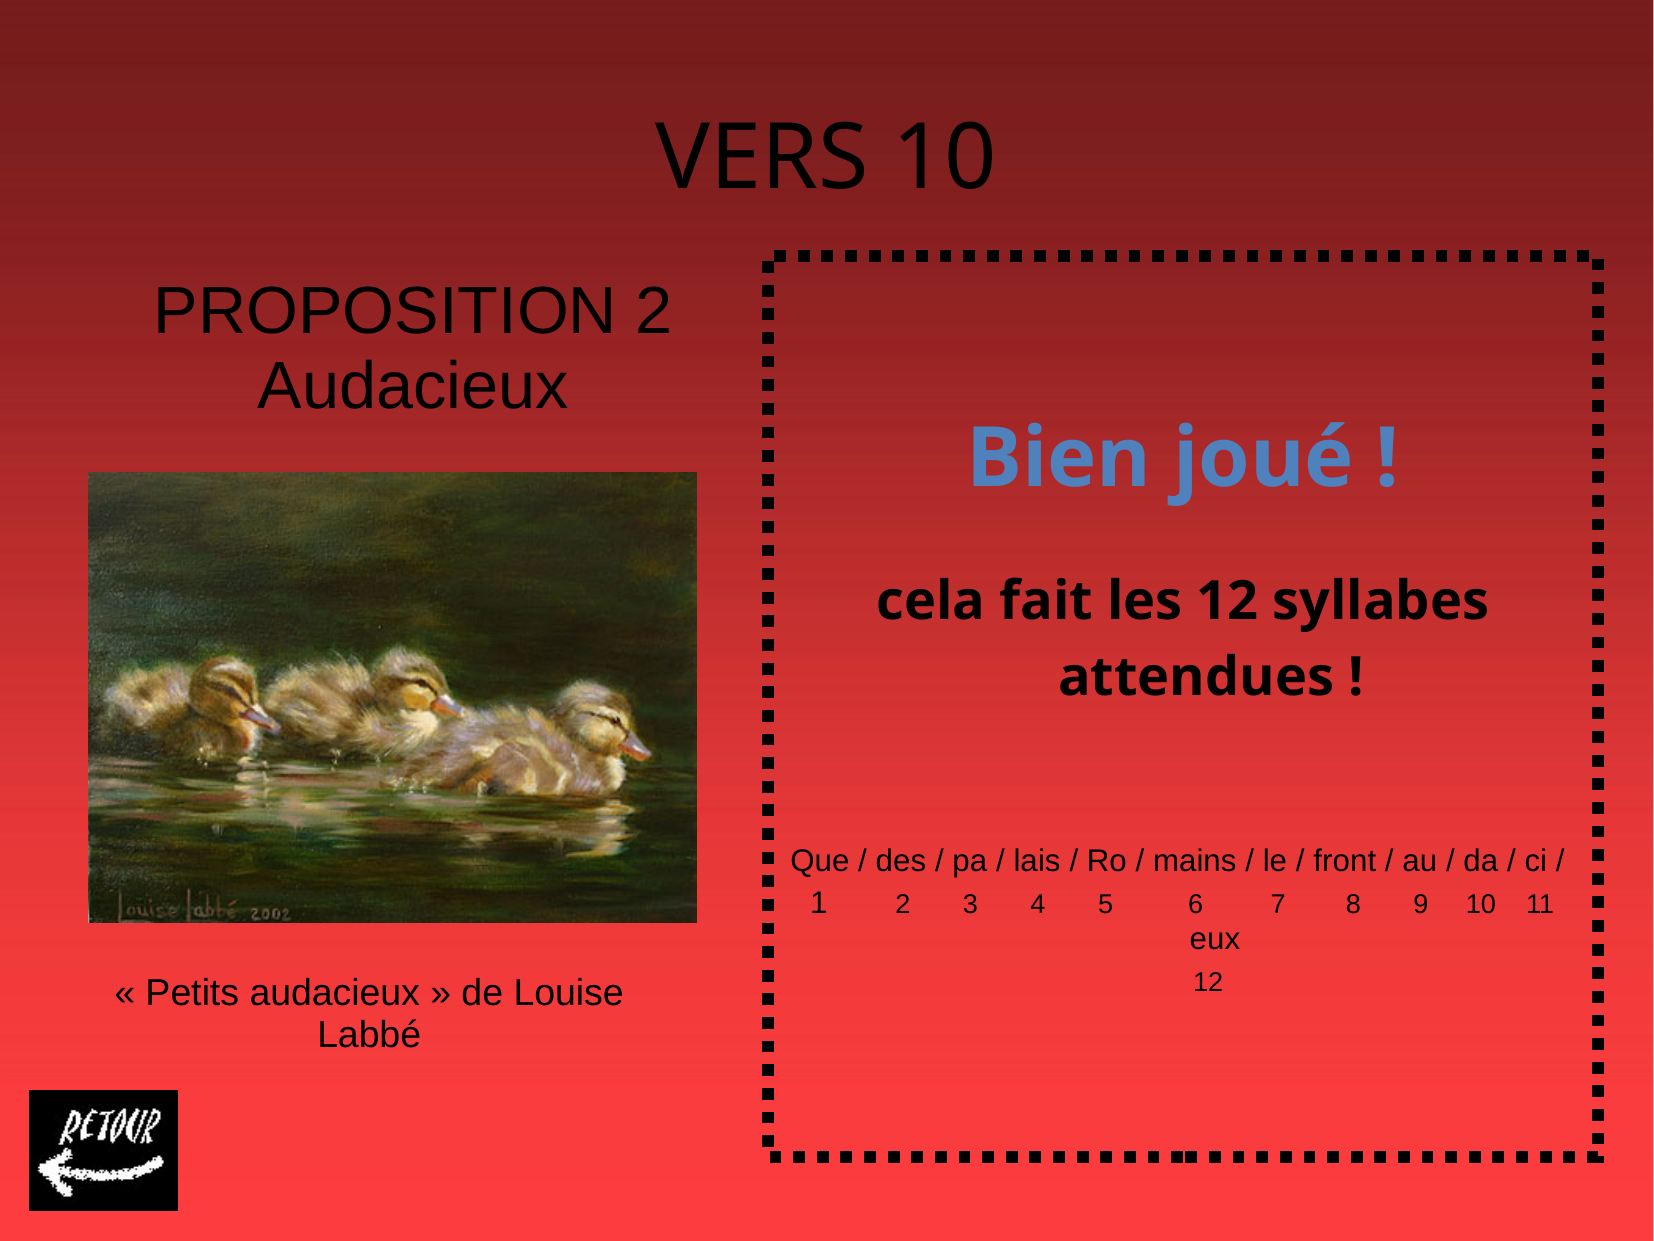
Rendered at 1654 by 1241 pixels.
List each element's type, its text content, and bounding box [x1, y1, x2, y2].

text_box « Petits audacieux » de Louise Labbé [59, 964, 680, 1063]
text_box PROPOSITION 2 Audacieux [59, 265, 767, 431]
title VERS 10 [82, 56, 1571, 250]
picture [0, 0, 1654, 1241]
list Bien joué ! cela fait les 12 syllabes attendues ! Que / des / pa / lais / Ro / mains / le / front / au / da / ci / 1 2 3 4 5 6 7 8 9 10 11 eux 12 [767, 255, 1599, 1098]
